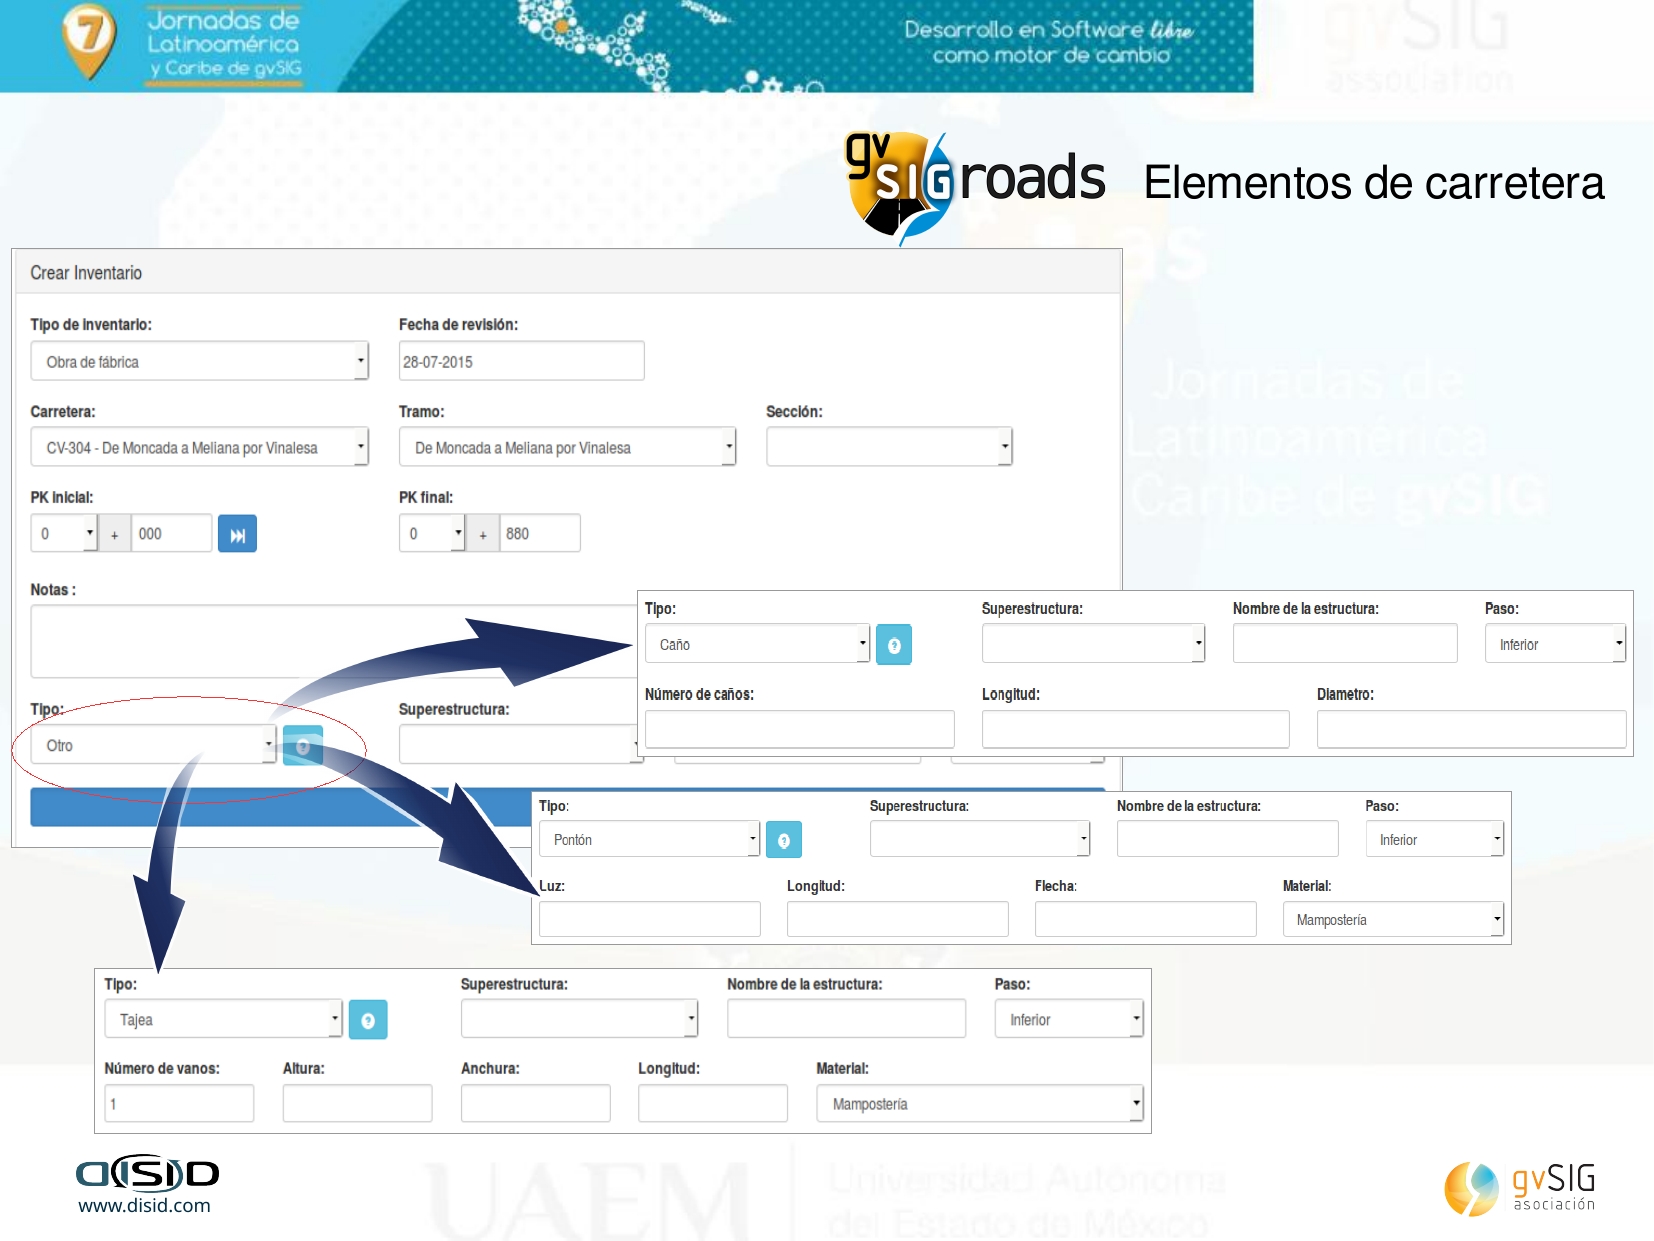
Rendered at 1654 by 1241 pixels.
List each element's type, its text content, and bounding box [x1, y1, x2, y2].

title Elementos de carretera [1111, 131, 1607, 235]
picture [0, 0, 1654, 1241]
